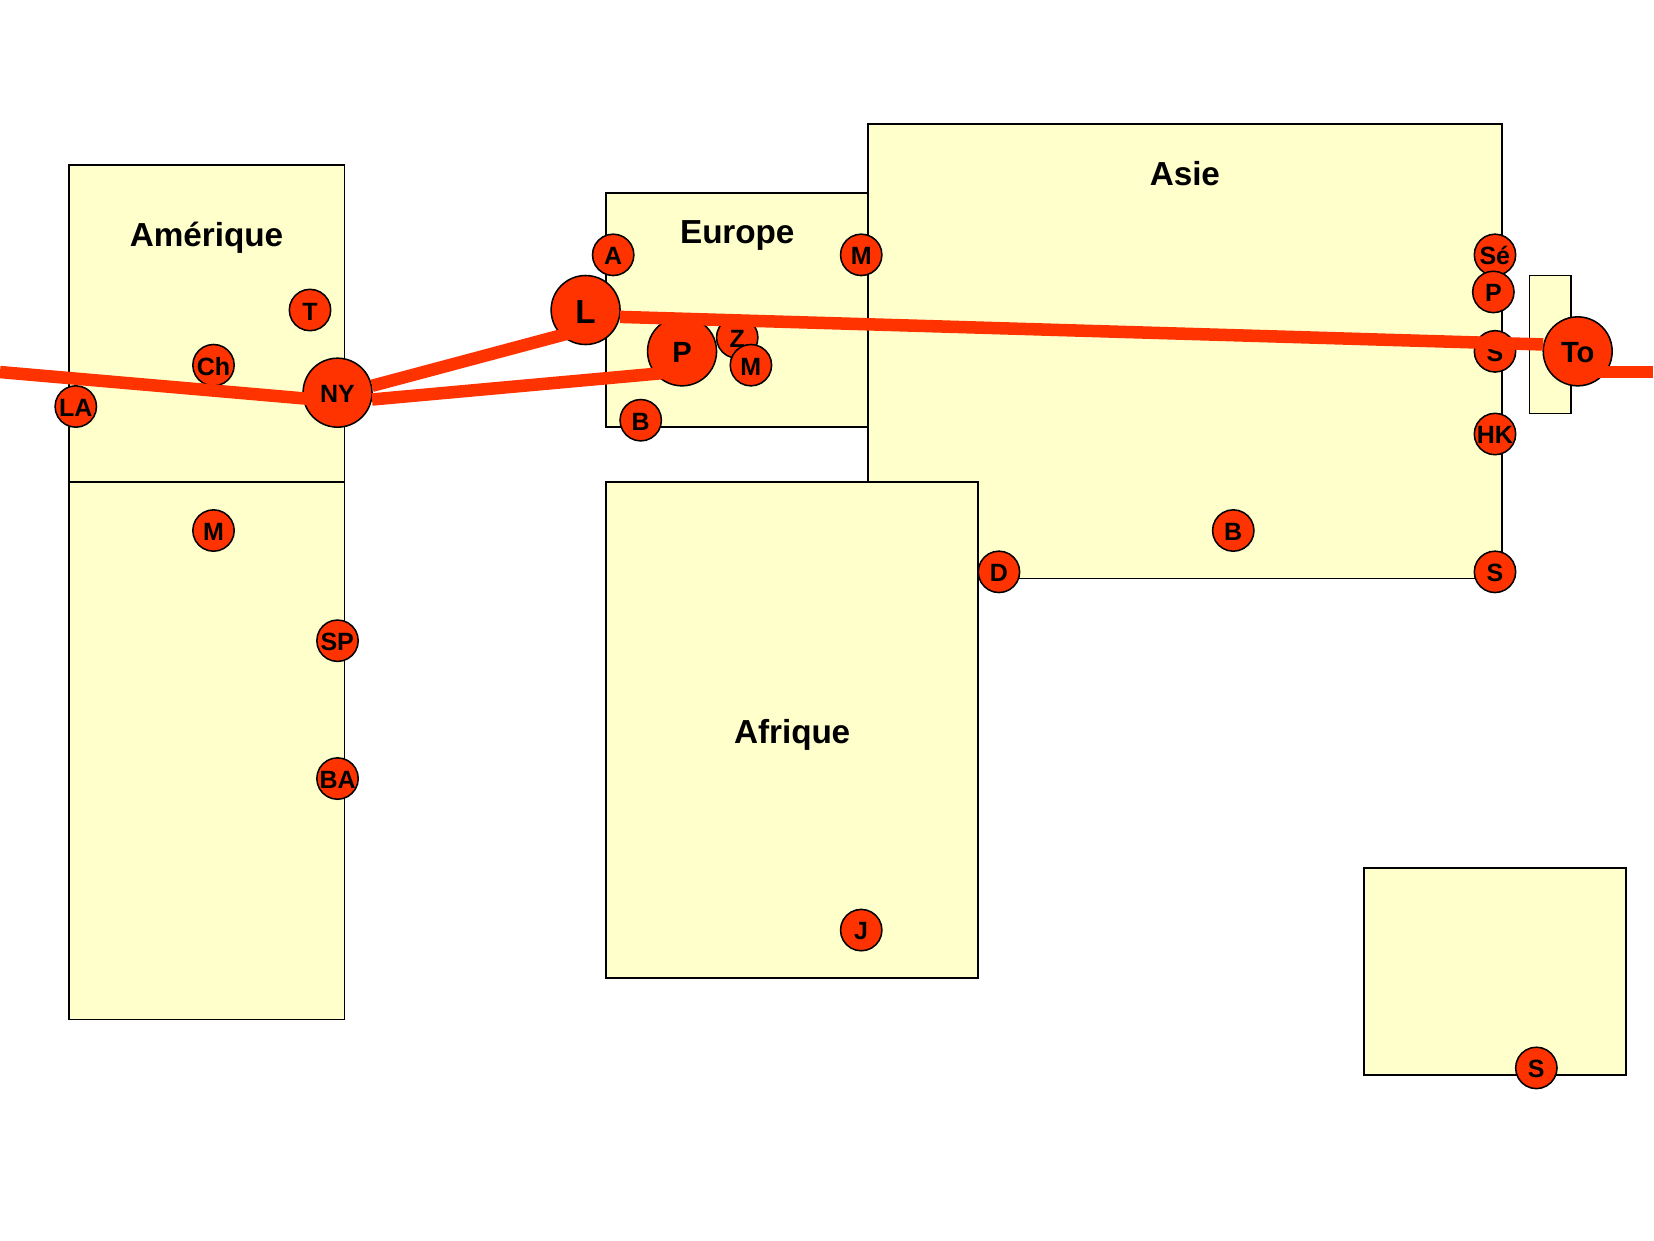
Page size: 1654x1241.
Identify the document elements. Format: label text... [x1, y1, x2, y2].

text_box Europe [606, 192, 868, 318]
text_box T [289, 289, 331, 331]
text_box S [1481, 330, 1510, 337]
text_box L [551, 275, 621, 345]
text_box Europe [606, 328, 868, 428]
text_box NY [303, 358, 373, 428]
text_box Asie [868, 331, 1502, 579]
text_box Europe [707, 326, 718, 341]
text_box LA [55, 385, 97, 428]
text_box D [978, 551, 1020, 593]
text_box S [1515, 1047, 1558, 1089]
text_box S [1474, 349, 1516, 373]
text_box Asie [868, 123, 1502, 336]
text_box J [840, 909, 882, 951]
text_box Afrique [606, 482, 979, 979]
text_box [1529, 275, 1571, 340]
text_box Sé [1474, 234, 1516, 274]
text_box B [1212, 509, 1254, 552]
text_box M [840, 234, 882, 276]
text_box [1529, 351, 1571, 414]
text_box Amérique [68, 386, 345, 1020]
text_box B [620, 399, 662, 441]
text_box To [1543, 316, 1613, 386]
text_box M [192, 509, 235, 552]
text_box Amérique [68, 165, 345, 391]
text_box Z [716, 327, 758, 358]
text_box P [647, 325, 717, 386]
text_box S [1474, 551, 1516, 593]
text_box Ch [192, 344, 235, 384]
text_box A [592, 234, 634, 276]
text_box BA [316, 757, 359, 800]
text_box SP [316, 620, 359, 662]
text_box HK [1474, 413, 1516, 455]
text_box [1364, 868, 1626, 1075]
text_box M [730, 344, 772, 386]
text_box P [1472, 271, 1515, 313]
text_box Europe [606, 322, 658, 371]
